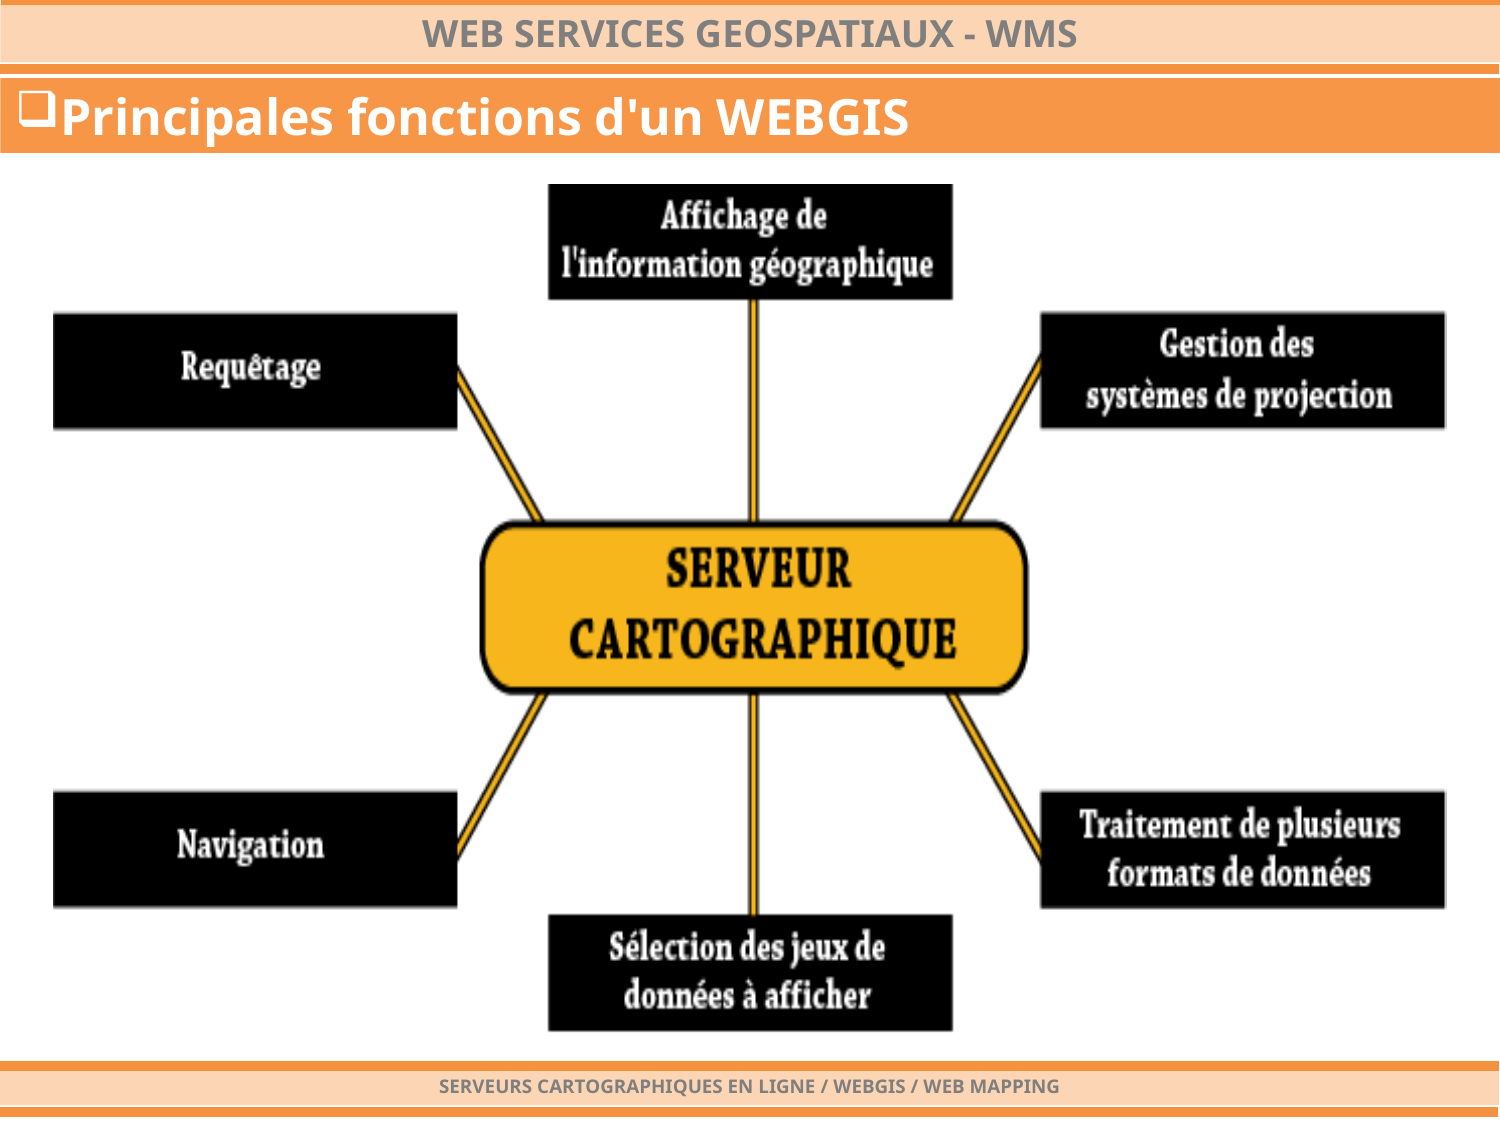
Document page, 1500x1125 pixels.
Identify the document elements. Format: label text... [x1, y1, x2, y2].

text_box WEB SERVICES GEOSPATIAUX - WMS [0, 2, 1500, 63]
text_box Principales fonctions d'un WEBGIS [0, 78, 1500, 153]
picture [53, 184, 1447, 1036]
text_box SERVEURS CARTOGRAPHIQUES EN LIGNE / WEBGIS / WEB MAPPING [0, 1071, 1499, 1106]
